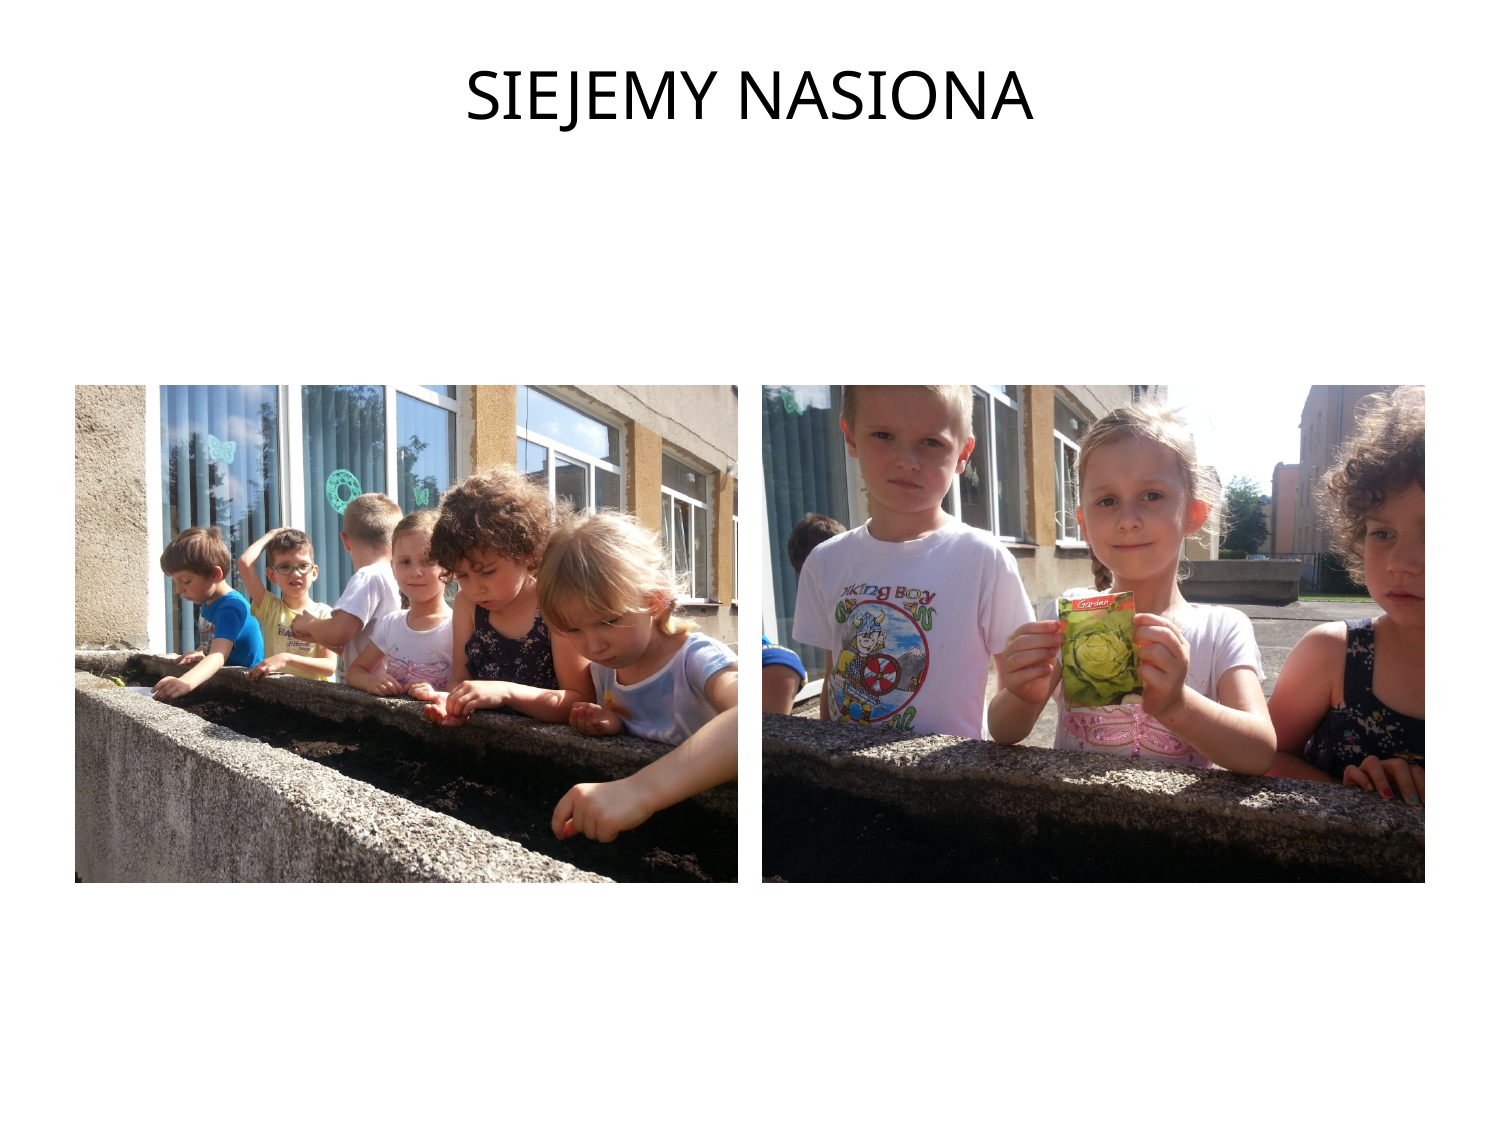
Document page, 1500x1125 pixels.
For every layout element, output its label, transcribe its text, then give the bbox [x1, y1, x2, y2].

picture [762, 385, 1425, 883]
title SIEJEMY NASIONA [75, 45, 1425, 233]
picture [75, 385, 738, 883]
